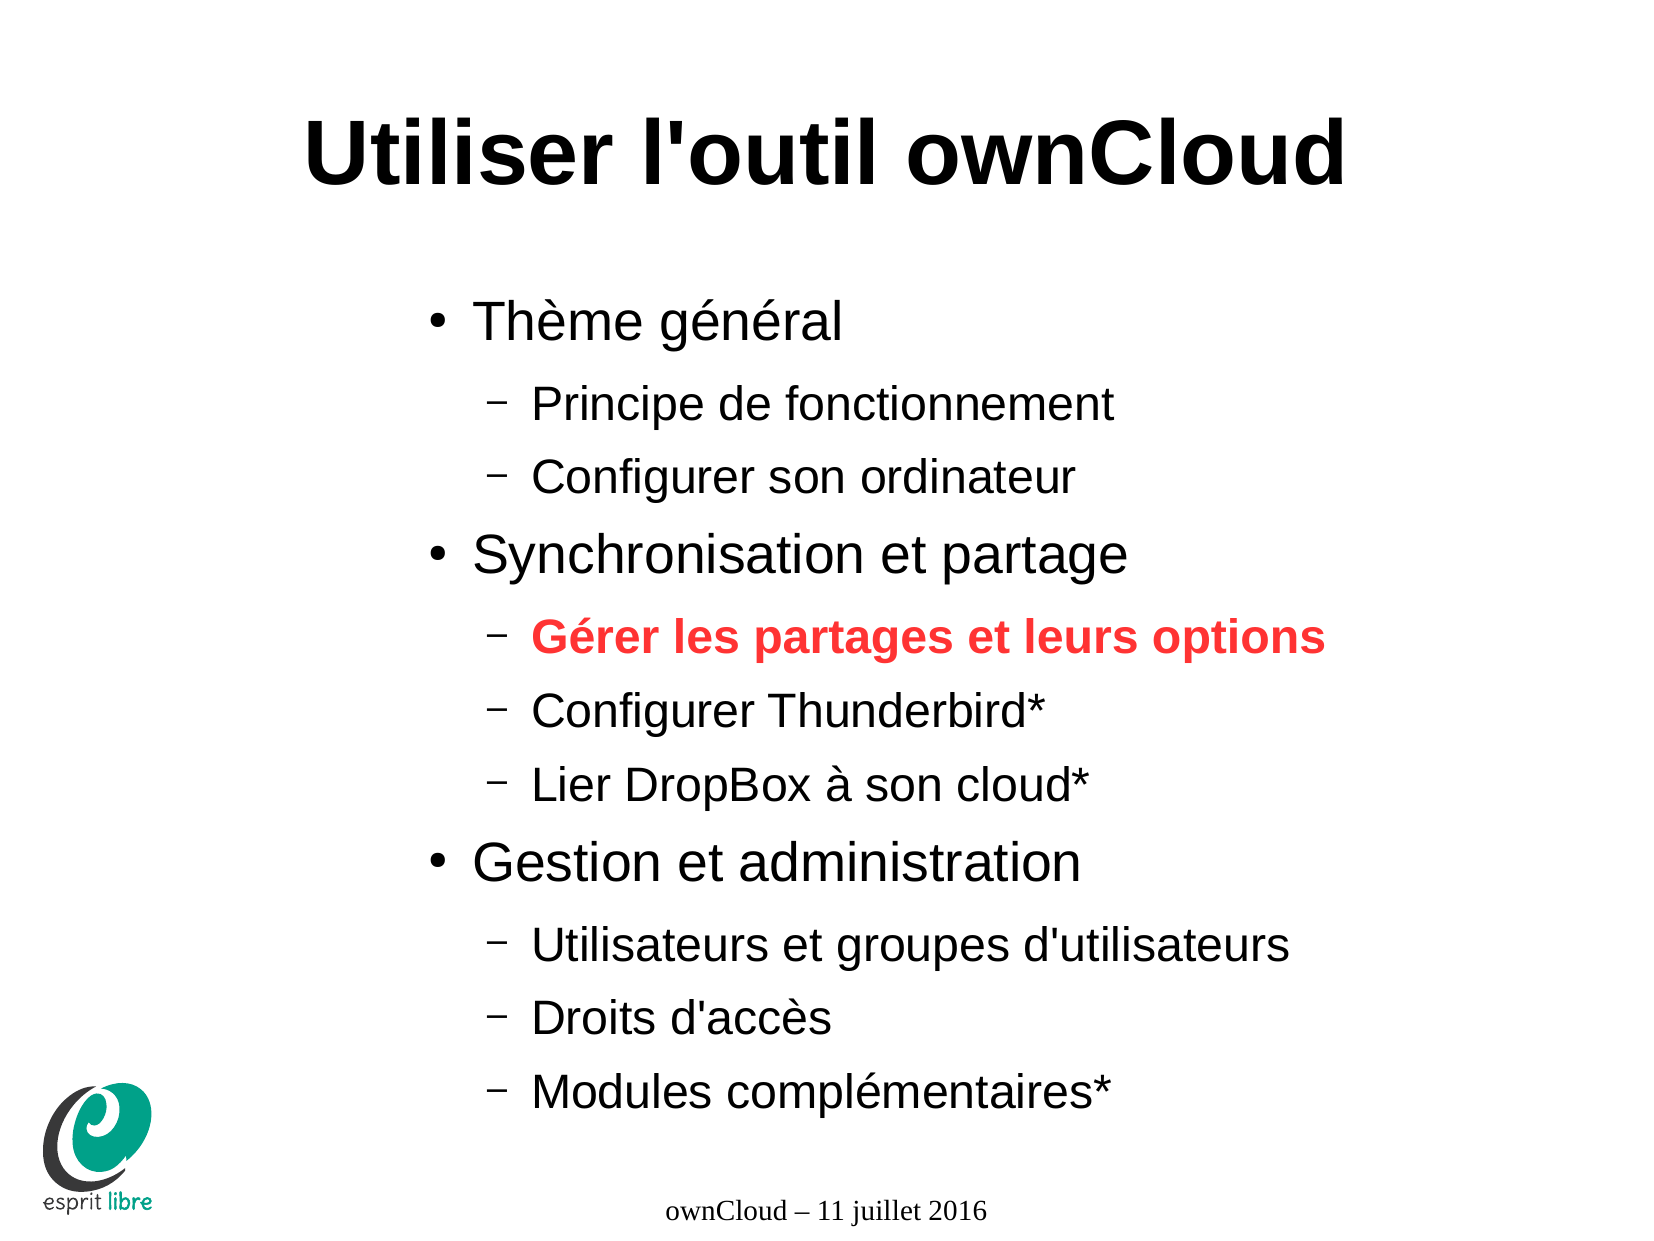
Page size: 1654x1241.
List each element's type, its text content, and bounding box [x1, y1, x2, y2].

title Utiliser l'outil ownCloud [82, 49, 1571, 257]
list Thème général Principe de fonctionnement Configurer son ordinateur Synchronisation et partage Gérer les partages et leurs options Configurer Thunderbird* Lier DropBox à son cloud* Gestion et administration Utilisateurs et groupes d'utilisateurs Droits d'accès Modules complémentaires* [413, 290, 1571, 1123]
